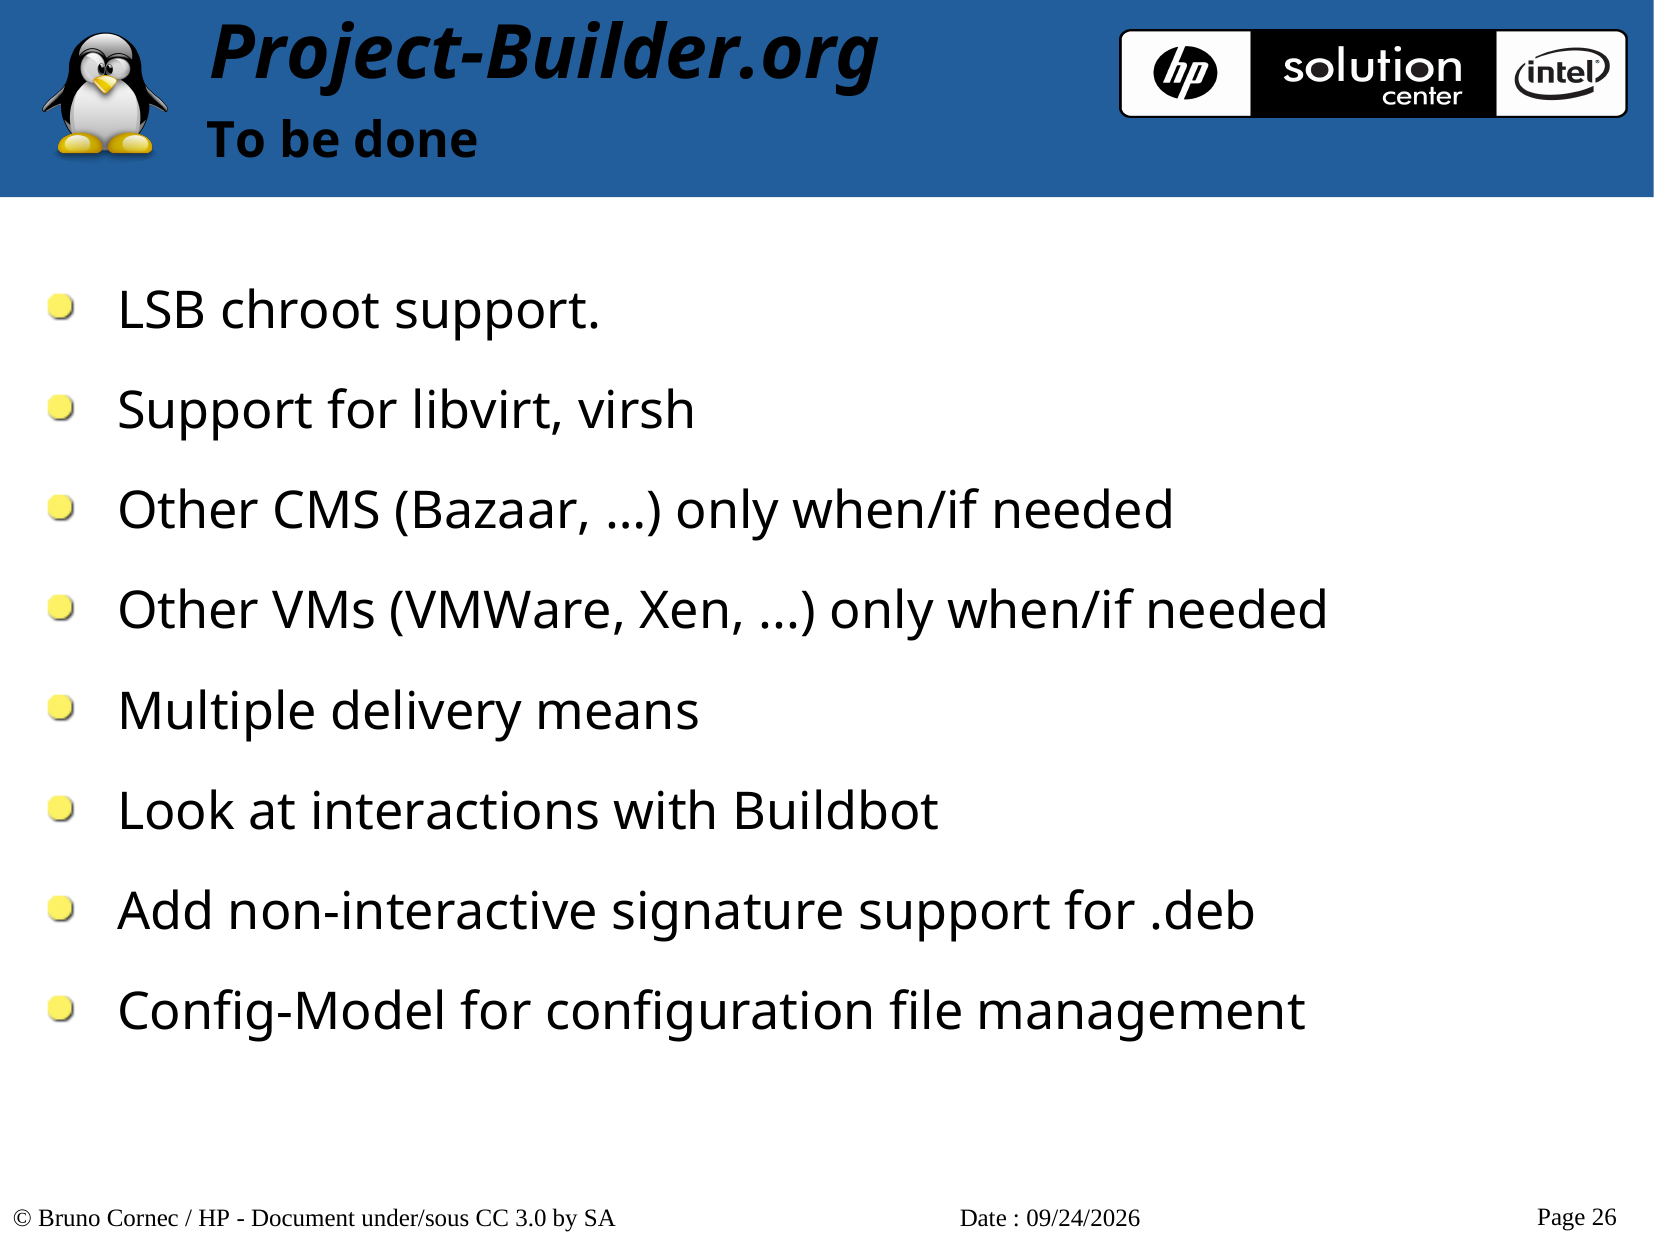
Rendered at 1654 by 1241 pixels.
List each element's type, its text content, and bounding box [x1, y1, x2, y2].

list LSB chroot support. Support for libvirt, virsh Other CMS (Bazaar, …) only when/if needed Other VMs (VMWare, Xen, ...) only when/if needed Multiple delivery means Look at interactions with Buildbot Add non-interactive signature support for .deb Config-Model for configuration file management [34, 272, 1642, 1101]
picture [1119, 29, 1628, 118]
picture [42, 29, 168, 167]
title To be done [206, 59, 1121, 221]
